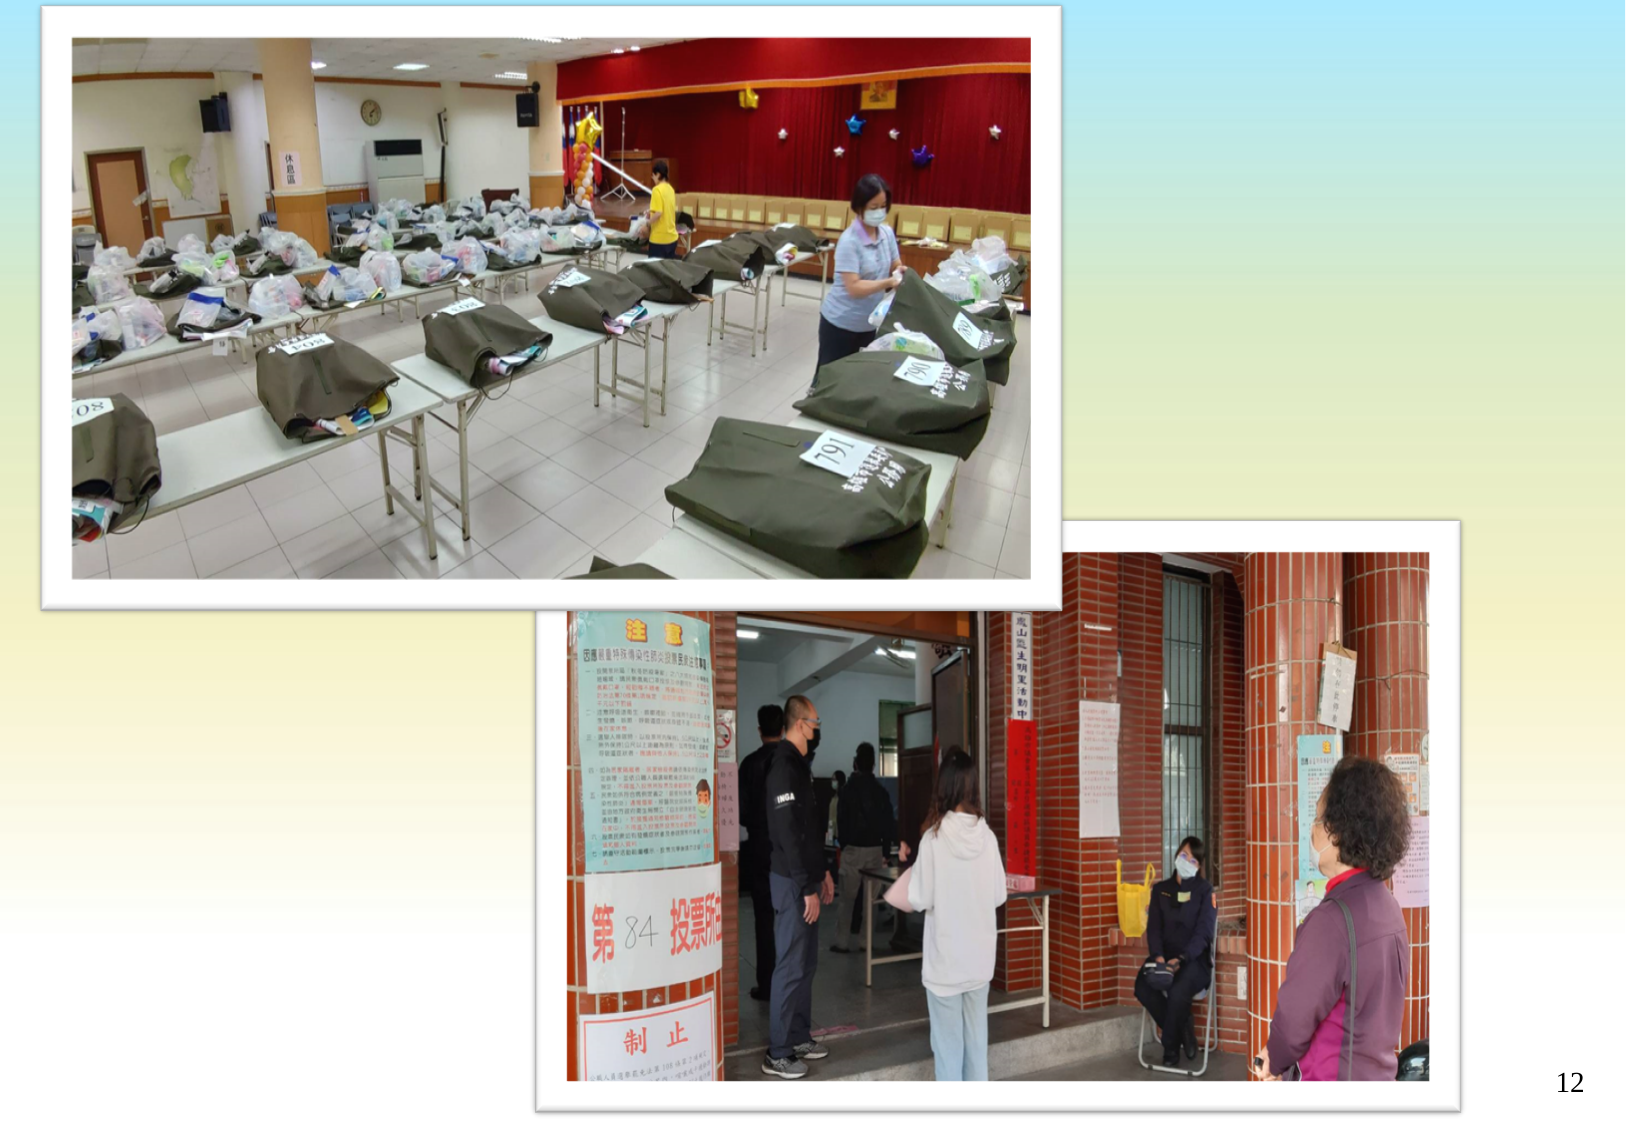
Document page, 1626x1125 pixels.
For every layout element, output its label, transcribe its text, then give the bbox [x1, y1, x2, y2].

picture [0, 0, 1626, 1125]
text_box 12 [1261, 1055, 1601, 1125]
